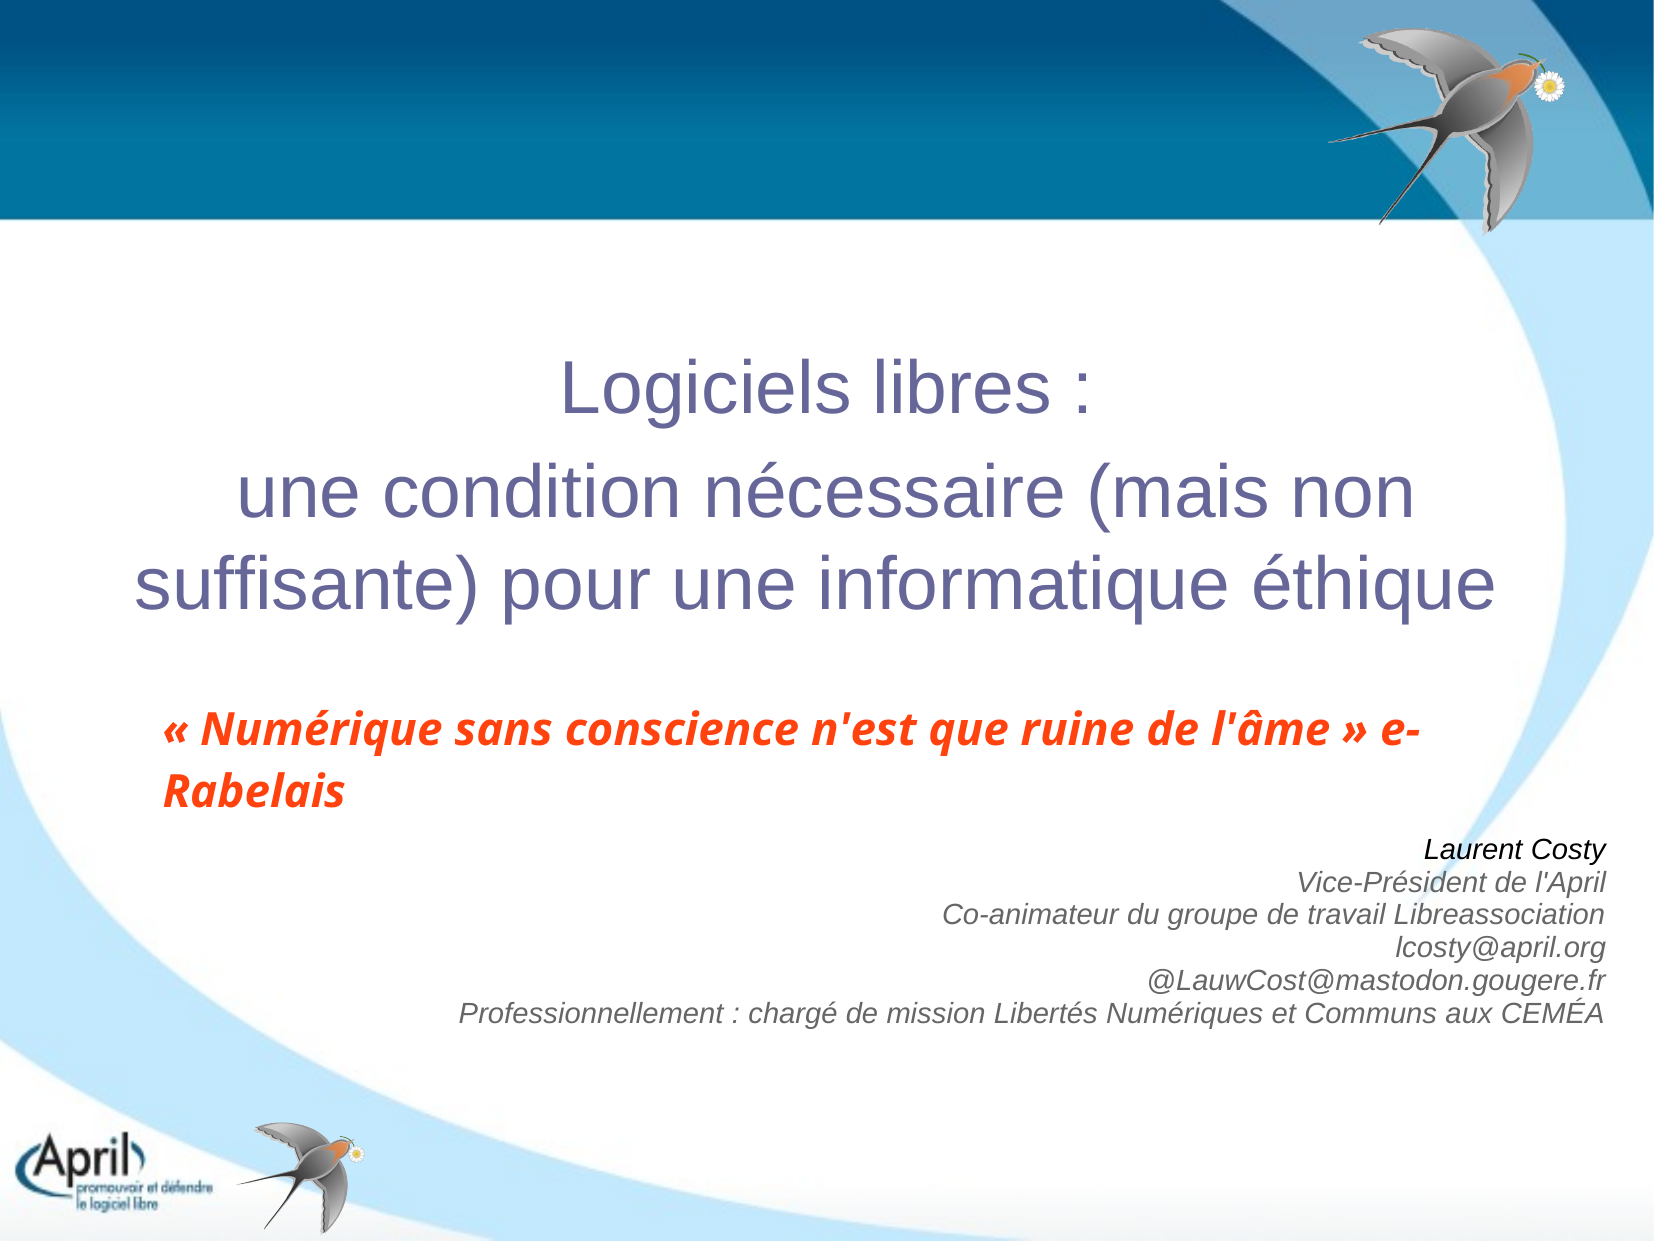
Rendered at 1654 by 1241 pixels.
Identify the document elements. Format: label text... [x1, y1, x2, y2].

text_box Logiciels libres : une condition nécessaire (mais non suffisante) pour une informatique éthique [59, 329, 1595, 663]
subtitle Laurent Costy Vice-Président de l'April Co-animateur du groupe de travail Libreassociation lcosty@april.org @LauwCost@mastodon.gougere.fr Professionnellement : chargé de mission Libertés Numériques et Communs aux CEMÉA [118, 99, 1607, 1131]
picture [0, 0, 1654, 237]
picture [0, 107, 1654, 1241]
text_box « Numérique sans conscience n'est que ruine de l'âme » e-Rabelais [147, 688, 1595, 827]
